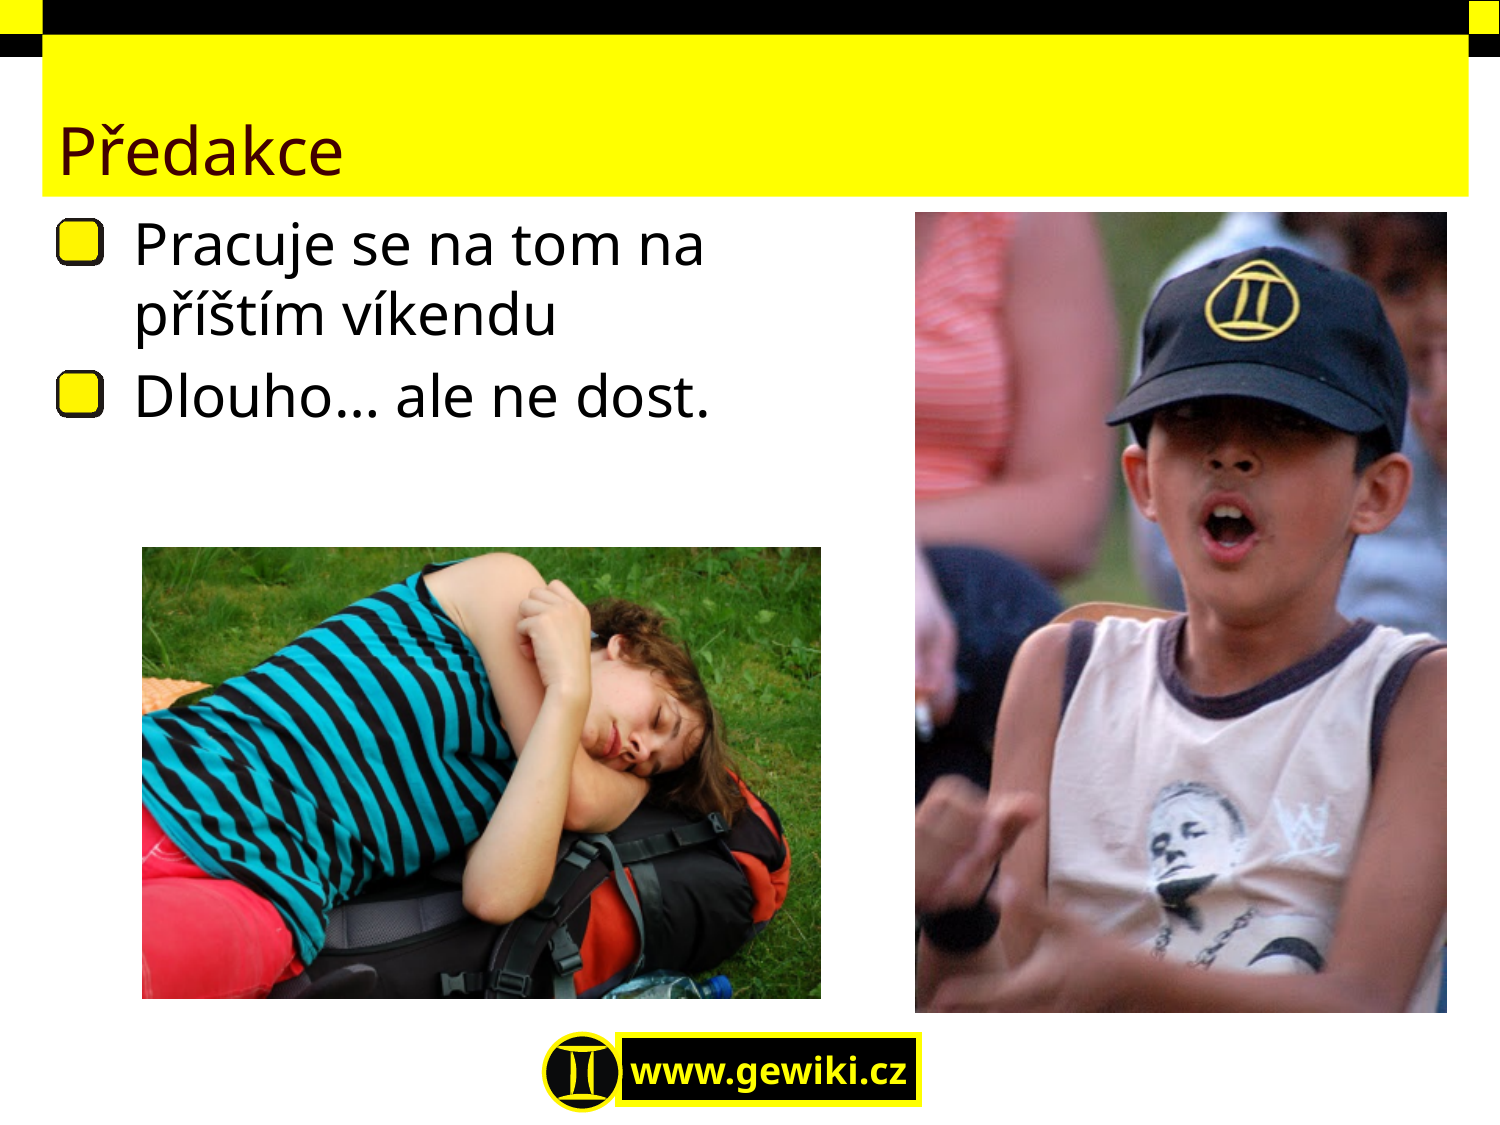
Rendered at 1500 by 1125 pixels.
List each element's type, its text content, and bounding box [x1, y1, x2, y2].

picture [915, 212, 1447, 1013]
title Předakce [42, 34, 1469, 197]
list Pracuje se na tom na příštím víkendu Dlouho… ale ne dost. [41, 199, 886, 1006]
